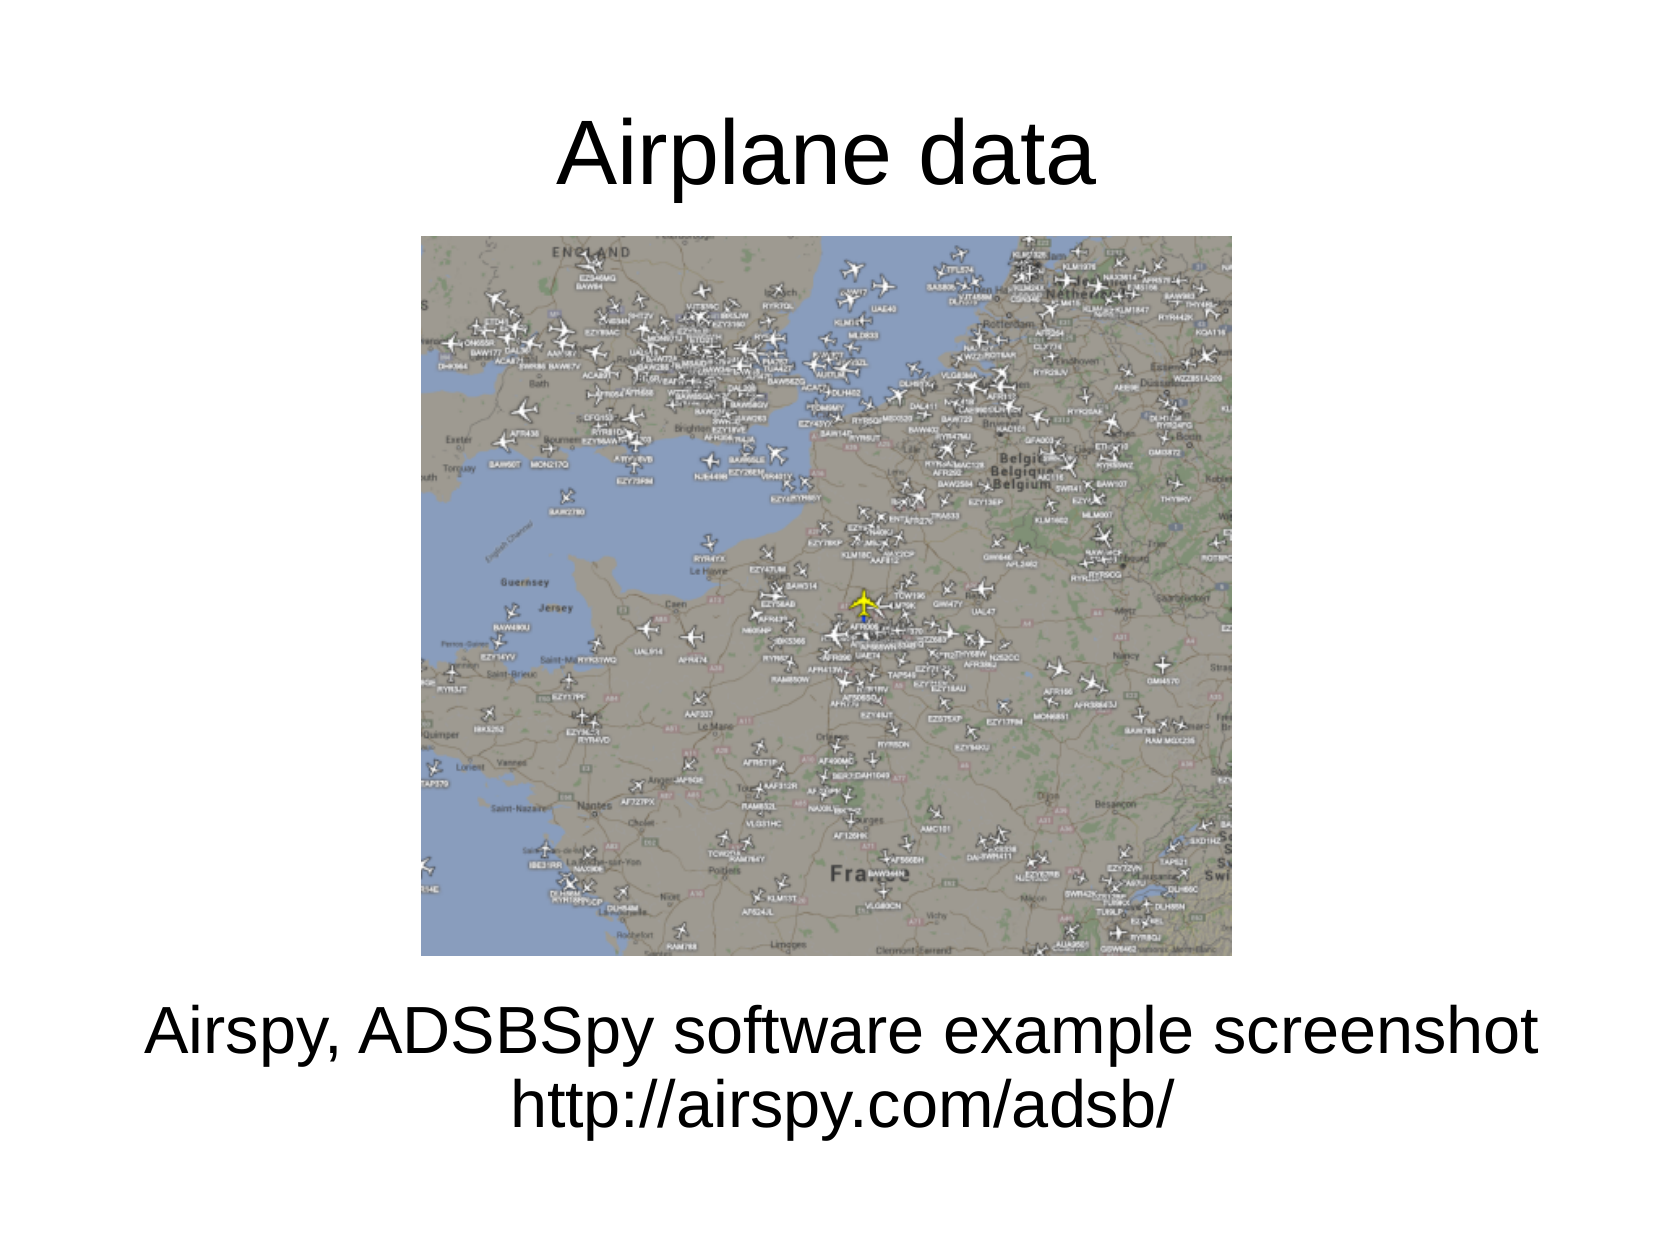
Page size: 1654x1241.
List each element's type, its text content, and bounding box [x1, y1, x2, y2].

picture [421, 236, 1232, 956]
title Airplane data [82, 49, 1571, 257]
text_box Airspy, ADSBSpy software example screenshot http://airspy.com/adsb/ [129, 985, 1560, 1150]
